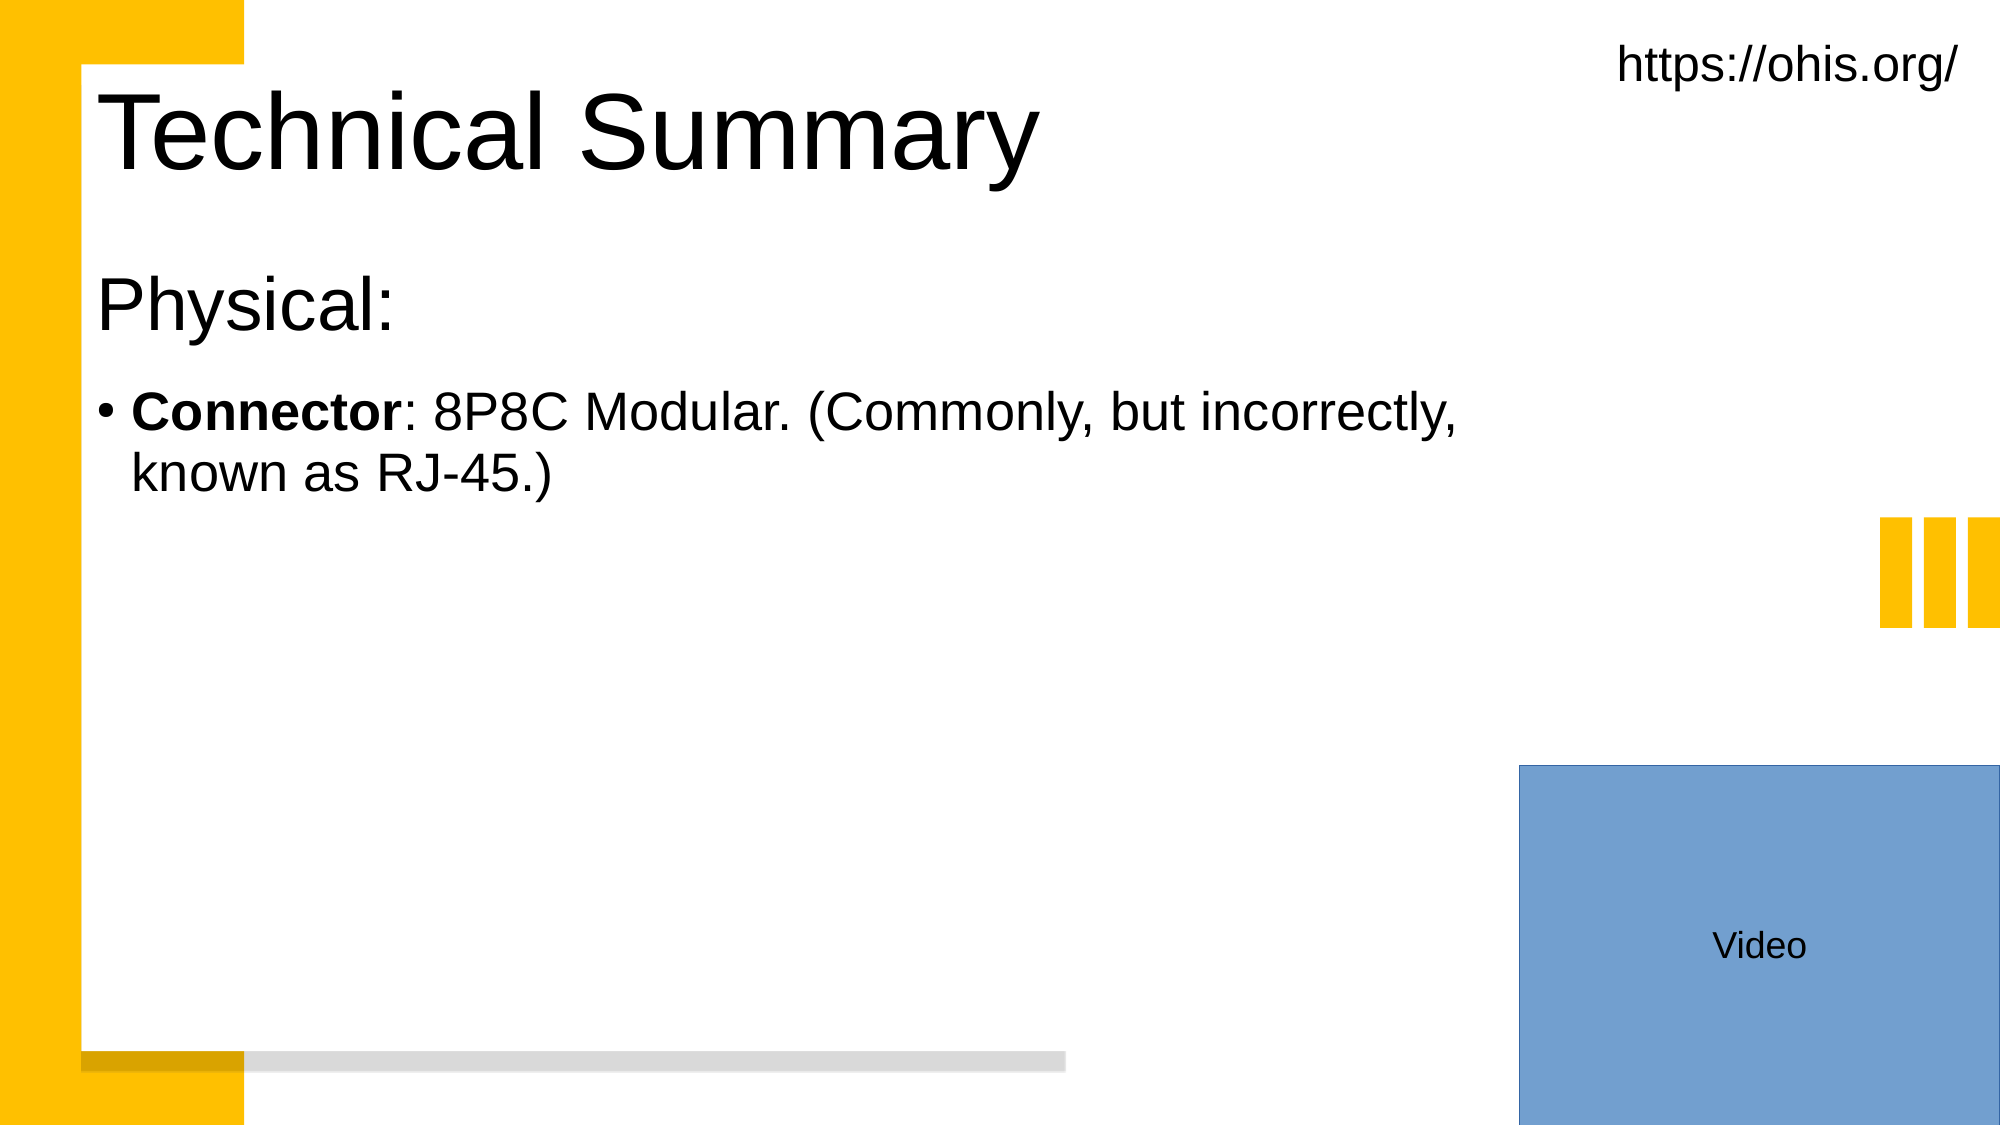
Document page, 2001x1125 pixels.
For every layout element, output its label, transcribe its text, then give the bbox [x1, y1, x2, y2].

text_box [0, 0, 2000, 1125]
text_box Video [1519, 765, 2000, 1125]
text_box https://ohis.org/ [1590, 29, 1974, 105]
text_box Physical: Connector: 8P8C Modular. (Commonly, but incorrectly, known as RJ-45.) [81, 254, 1516, 1041]
text_box Technical Summary [81, 64, 1921, 201]
